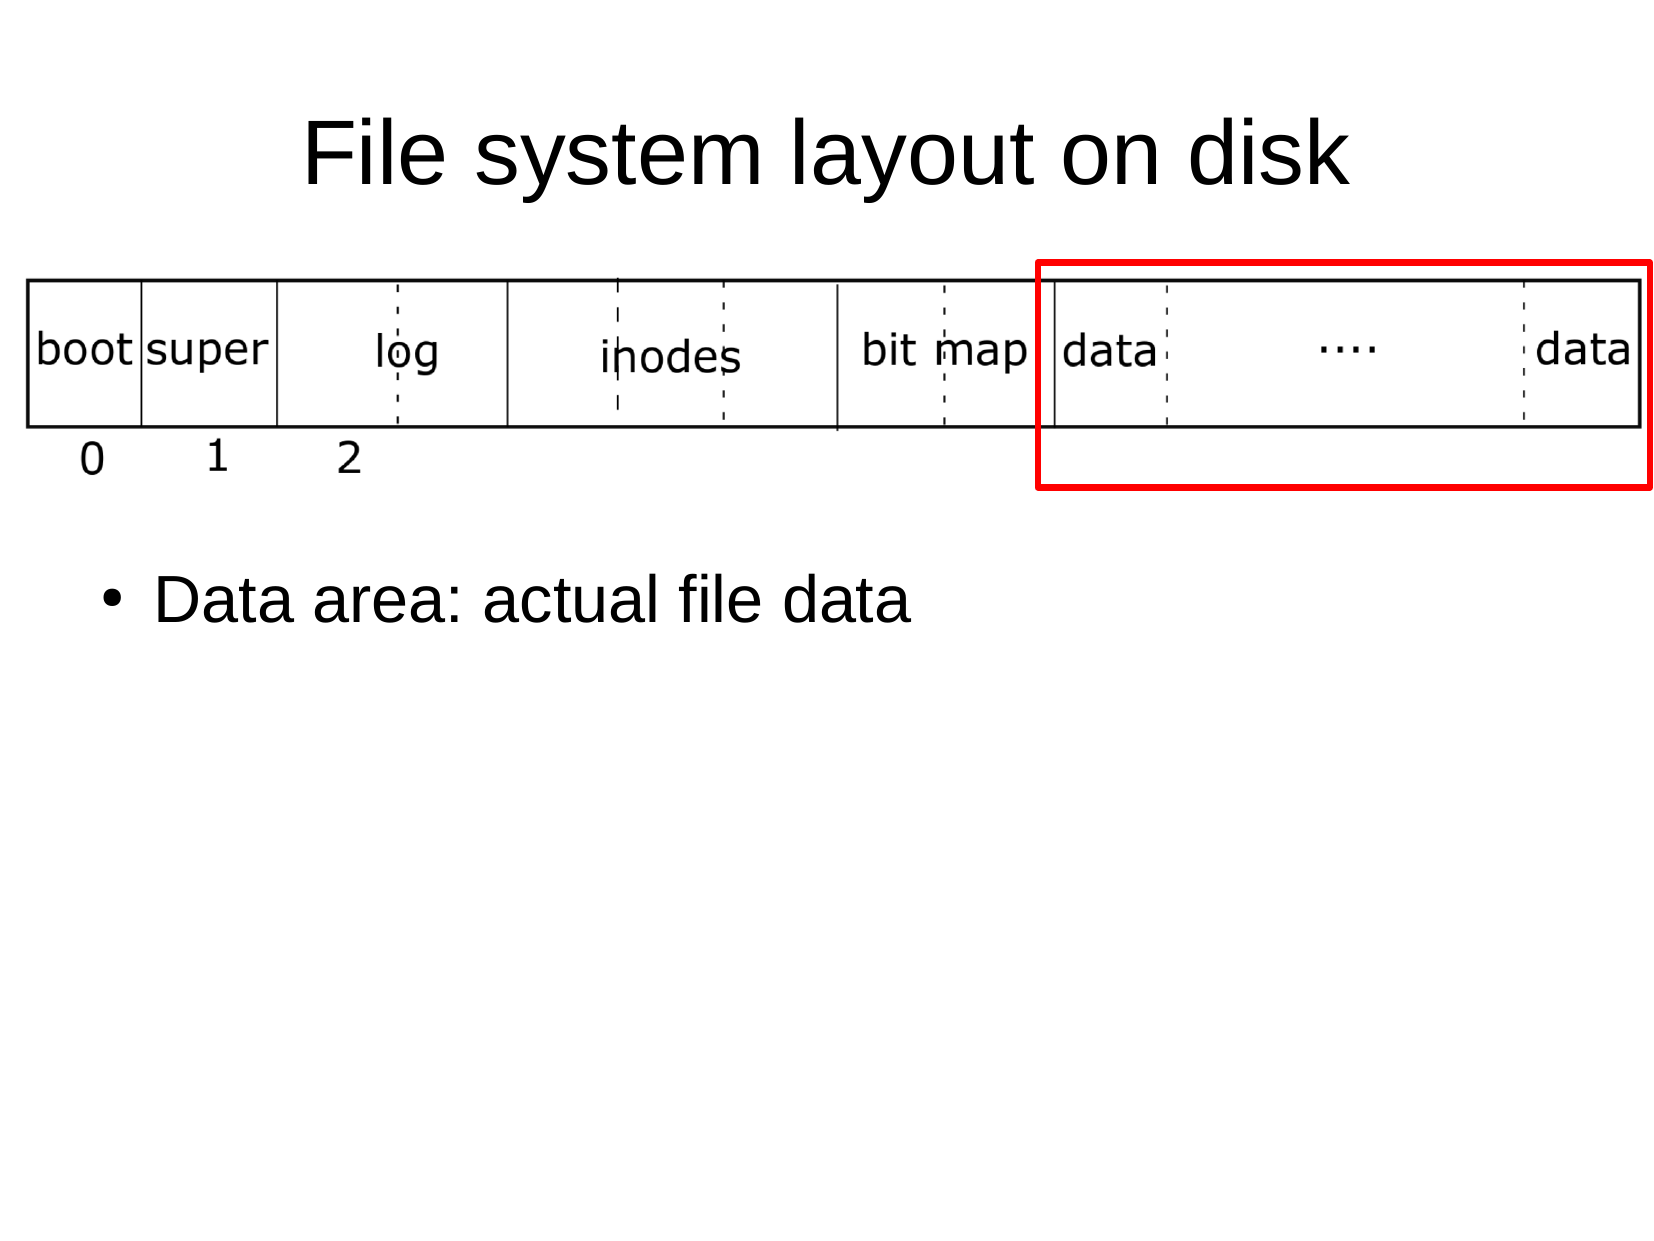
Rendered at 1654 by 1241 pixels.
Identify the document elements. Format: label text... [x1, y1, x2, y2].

picture [1041, 266, 1647, 484]
picture [4, 257, 1654, 488]
list Data area: actual file data [82, 562, 1571, 1163]
title File system layout on disk [82, 49, 1571, 257]
